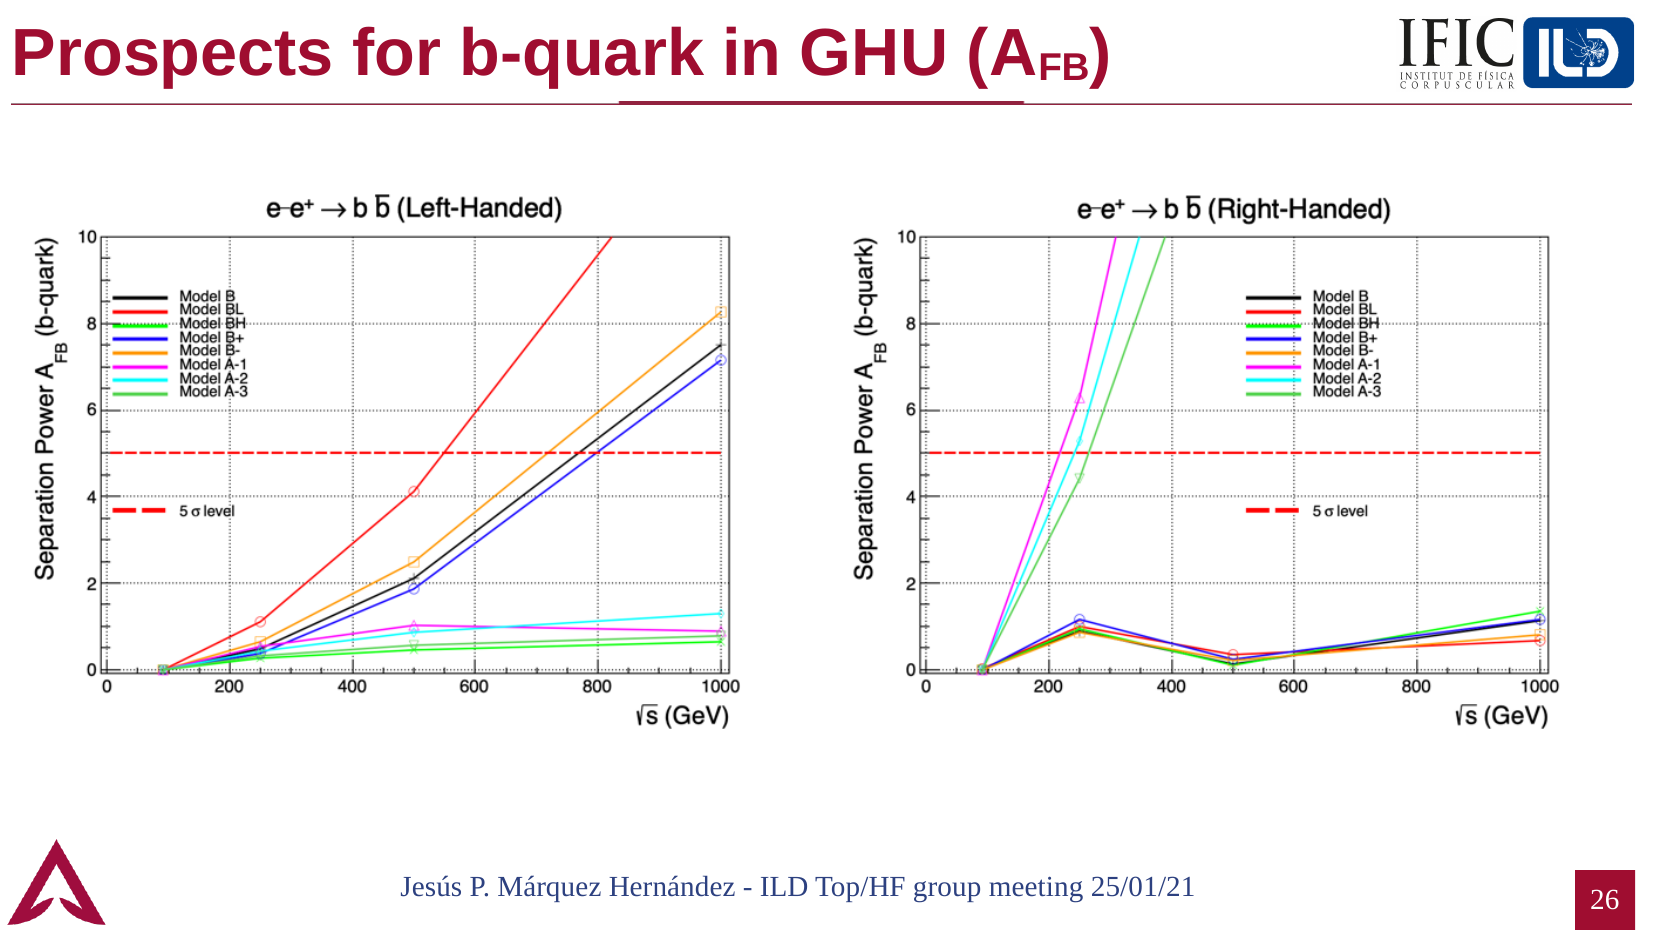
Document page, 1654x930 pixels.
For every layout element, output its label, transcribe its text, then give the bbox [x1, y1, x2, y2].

picture [7, 839, 106, 925]
picture [11, 101, 1632, 105]
picture [1522, 14, 1635, 90]
picture [1500, 16, 1517, 92]
picture [7, 178, 1646, 736]
title Prospects for b-quark in GHU (AFB) [11, 14, 1500, 102]
